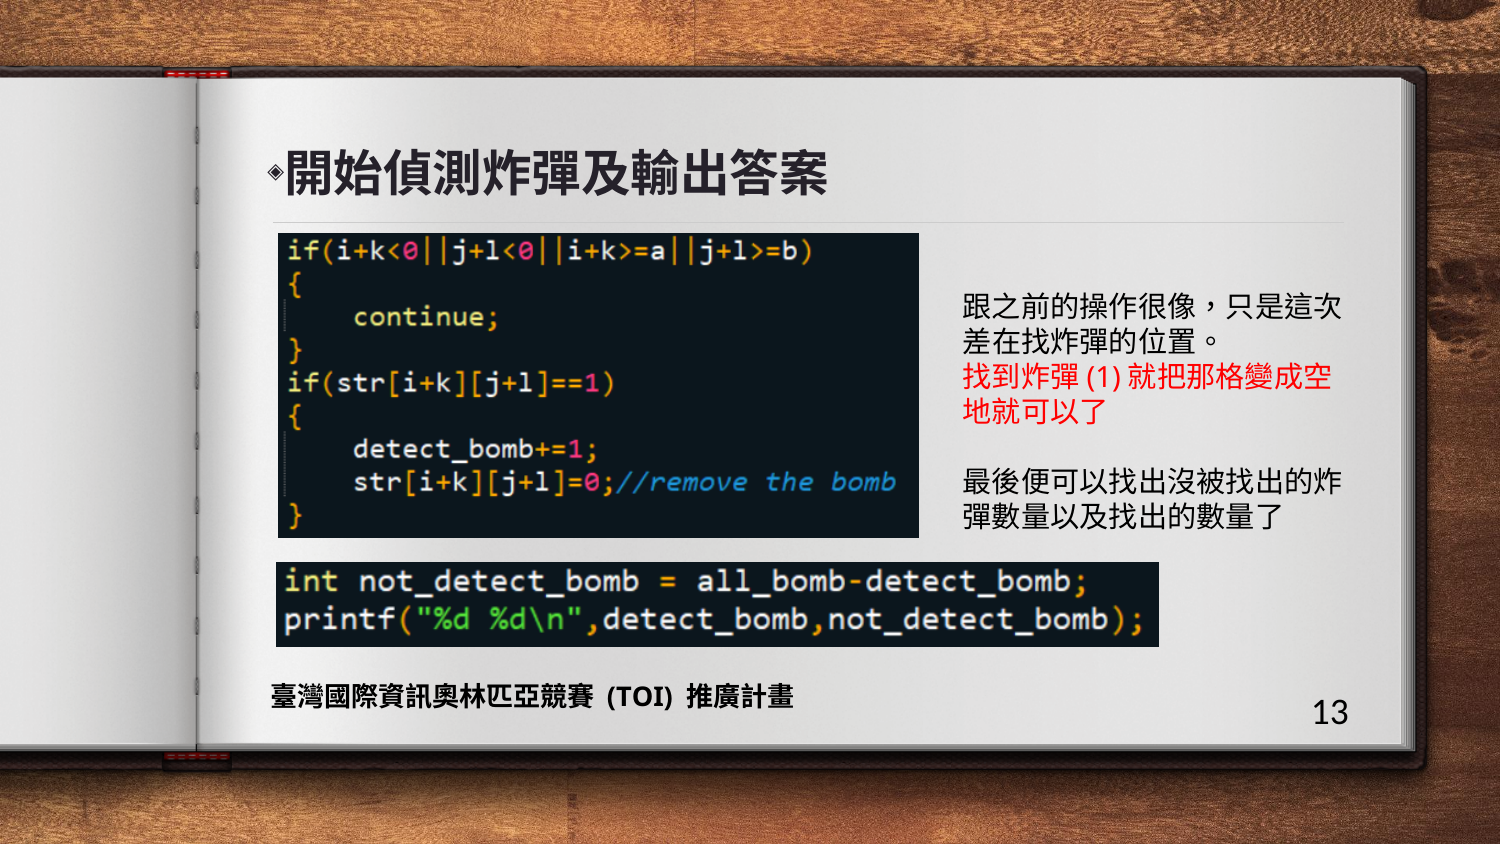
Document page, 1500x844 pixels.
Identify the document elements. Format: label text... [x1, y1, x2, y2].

picture [278, 233, 919, 538]
list 開始偵測炸彈及輸出答案 [252, 126, 1183, 216]
text_box [1295, 672, 1386, 737]
picture [276, 562, 1159, 647]
text_box 跟之前的操作很像，只是這次差在找炸彈的位置。 找到炸彈(1)就把那格變成空地就可以了 最後便可以找出沒被找出的炸彈數量以及找出的數量了 [947, 280, 1360, 544]
